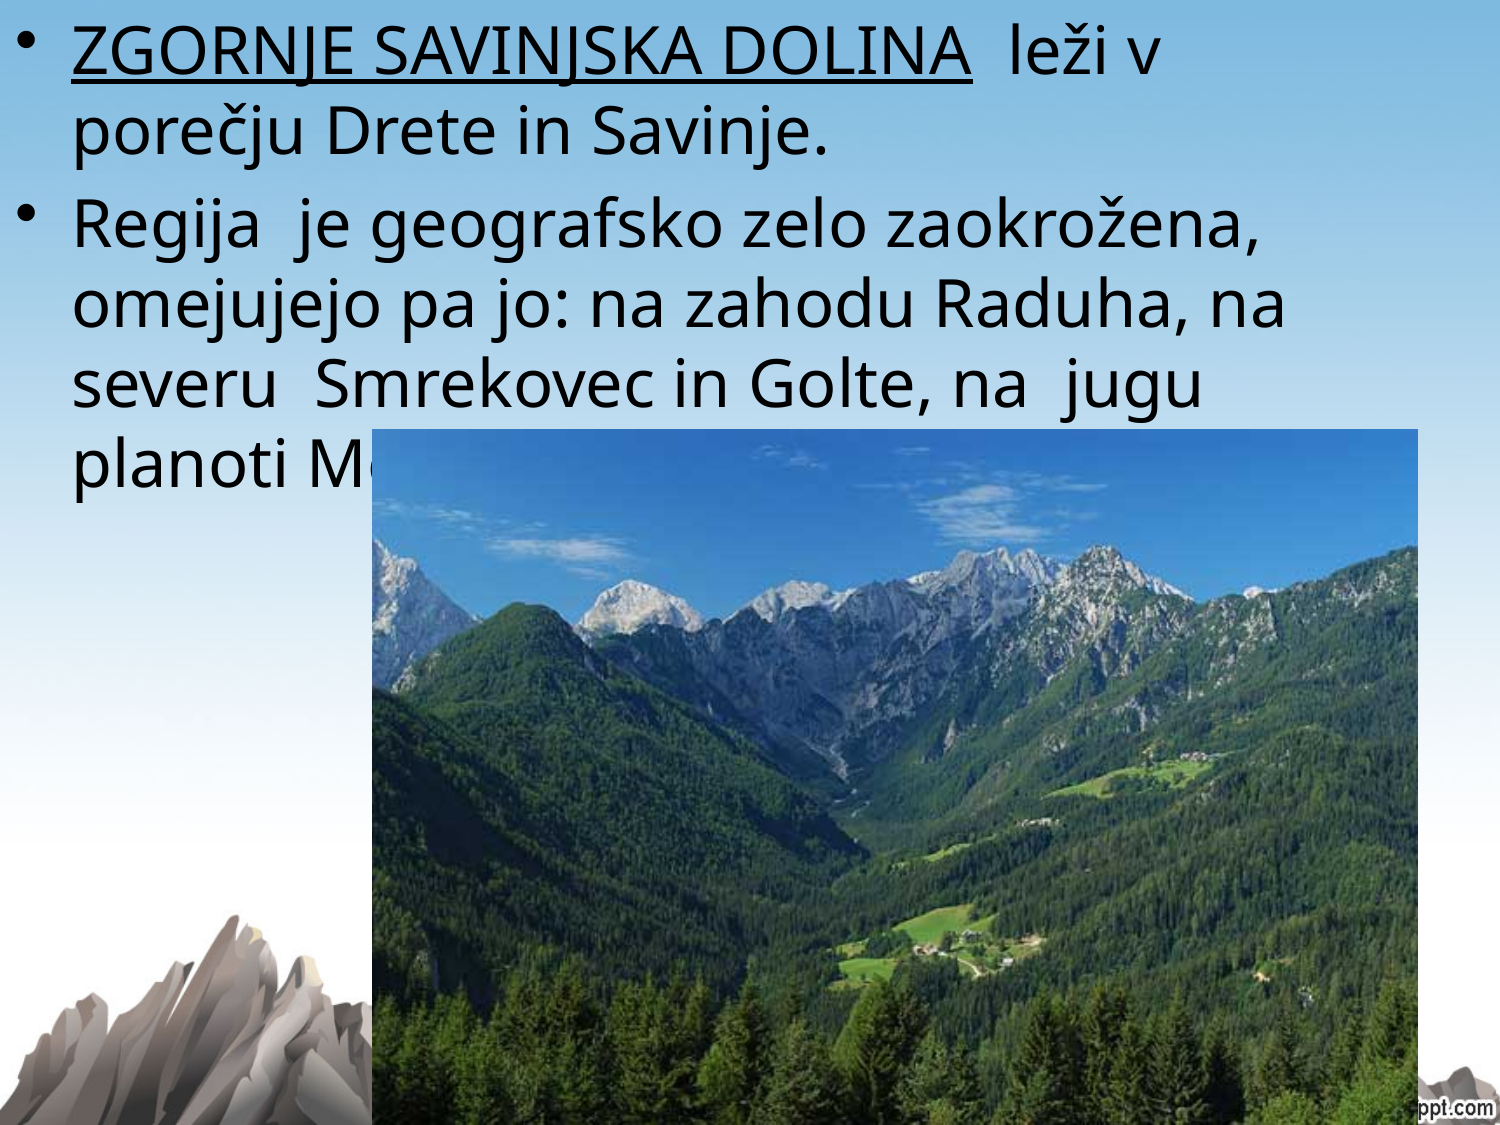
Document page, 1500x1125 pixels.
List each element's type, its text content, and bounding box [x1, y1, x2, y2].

picture [0, 0, 1500, 1125]
list ZGORNJE SAVINJSKA DOLINA leži v porečju Drete in Savinje. Regija je geografsko zelo zaokrožena, omejujejo pa jo: na zahodu Raduha, na severu Smrekovec in Golte, na jugu planoti Menina in Dobrovlje. [0, 0, 1425, 1005]
